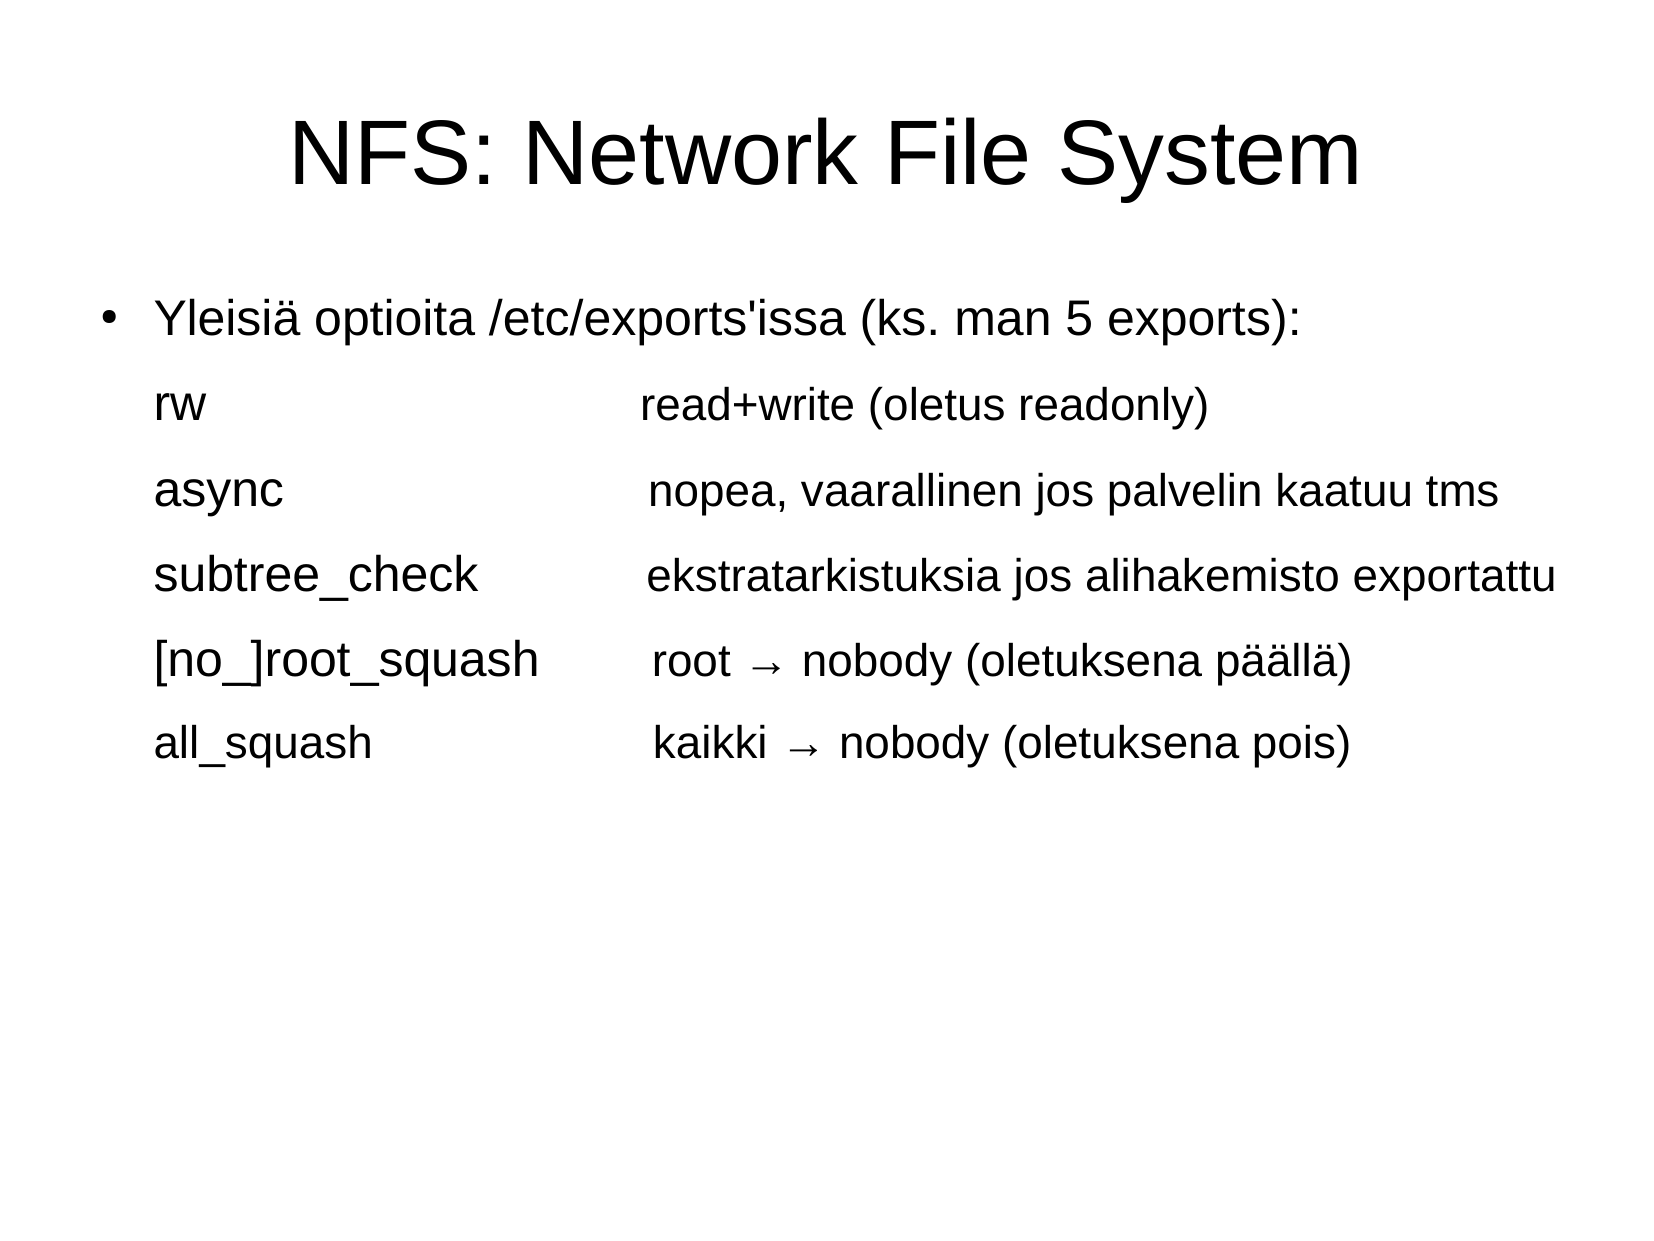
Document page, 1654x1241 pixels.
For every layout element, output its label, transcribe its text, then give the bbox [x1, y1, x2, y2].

title NFS: Network File System [82, 49, 1571, 257]
list Yleisiä optioita /etc/exports'issa (ks. man 5 exports): rw read+write (oletus readonly) async nopea, vaarallinen jos palvelin kaatuu tms subtree_check ekstratarkistuksia jos alihakemisto exportattu [no_]root_squash root → nobody (oletuksena päällä) all_squash kaikki → nobody (oletuksena pois) [82, 290, 1571, 1010]
